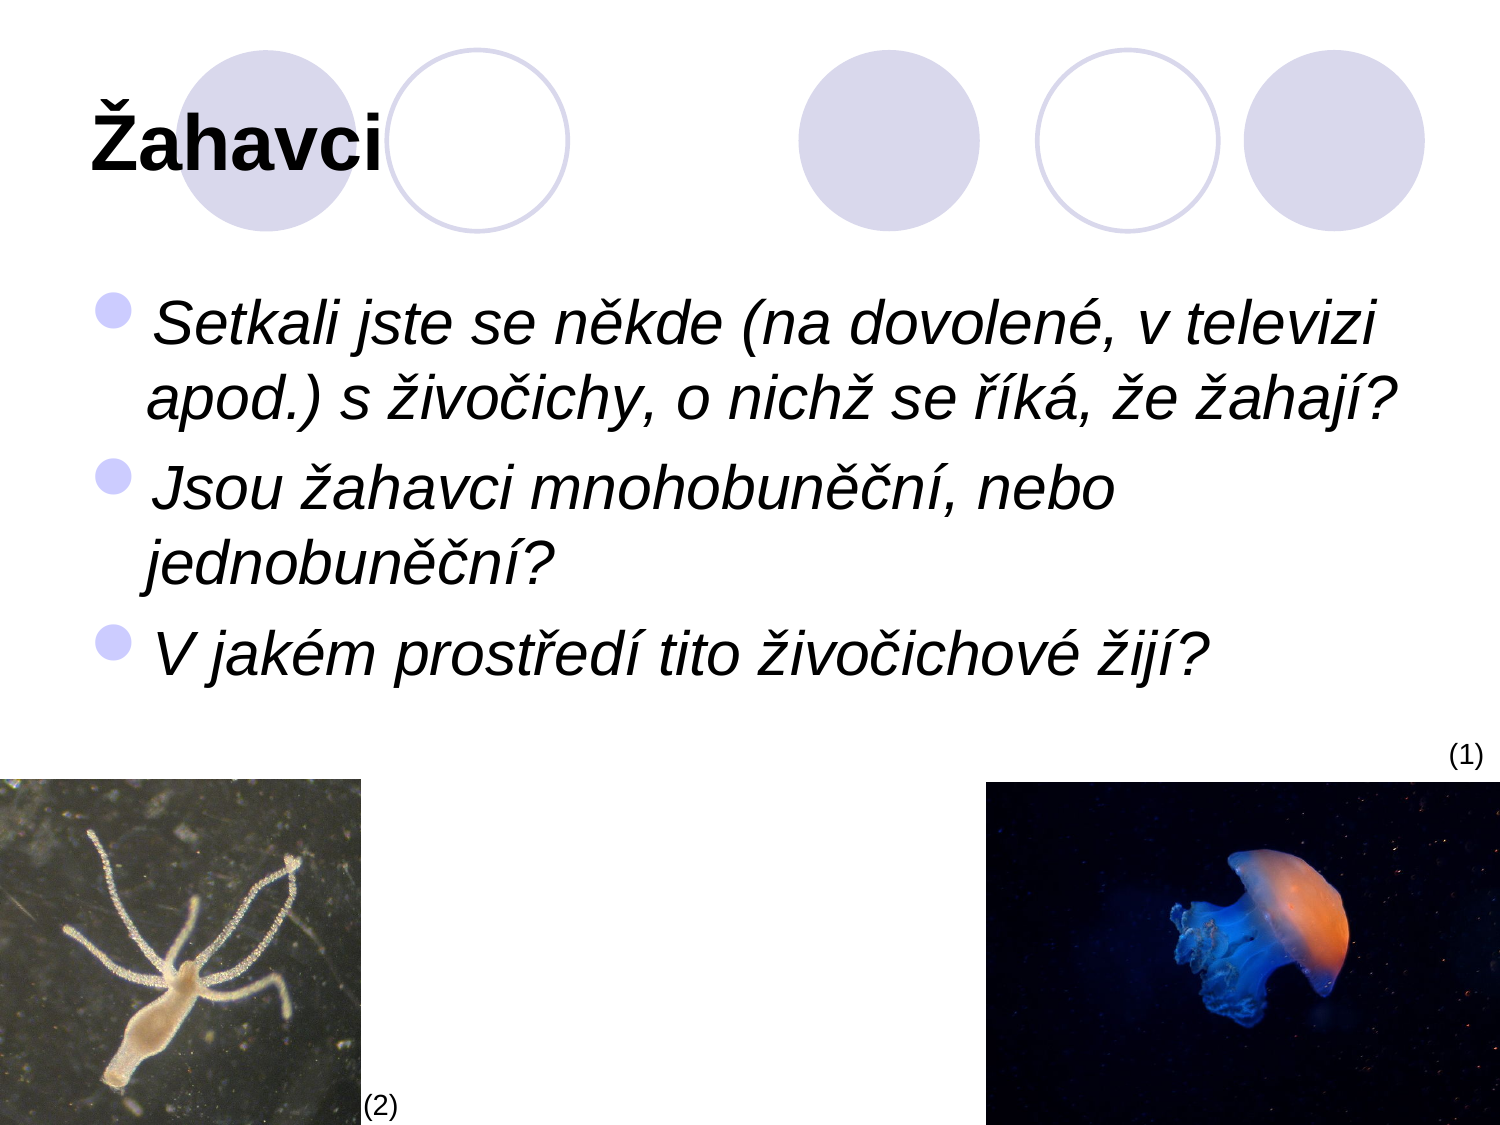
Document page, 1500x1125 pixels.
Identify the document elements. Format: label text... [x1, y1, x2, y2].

picture [0, 779, 361, 1125]
title Žahavci [75, 45, 1426, 233]
text_box (1) [1434, 727, 1500, 779]
list Setkali jste se někde (na dovolené, v televizi apod.) s živočichy, o nichž se říká, že žahají? Jsou žahavci mnohobuněční, nebo jednobuněční? V jakém prostředí tito živočichové žijí? [75, 274, 1426, 774]
picture [986, 782, 1500, 1125]
text_box (2) [348, 1078, 467, 1125]
